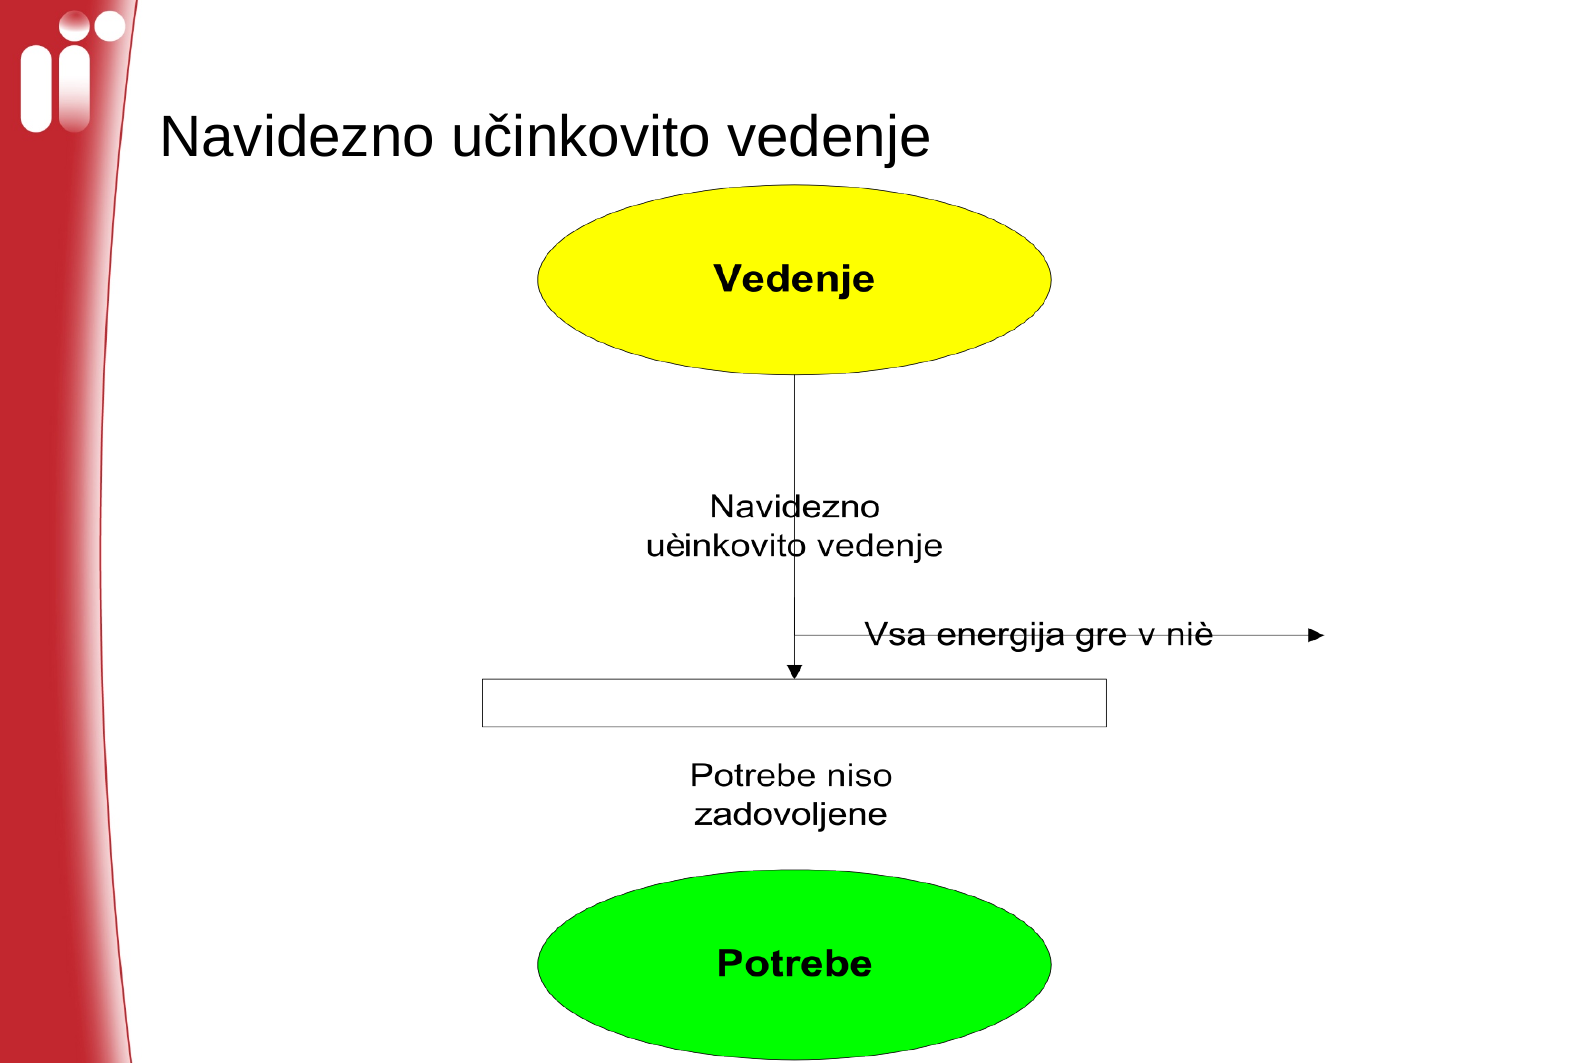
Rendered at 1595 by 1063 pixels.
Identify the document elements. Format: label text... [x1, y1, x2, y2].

title Navidezno učinkovito vedenje [159, 22, 1515, 249]
picture [0, 0, 1414, 1063]
